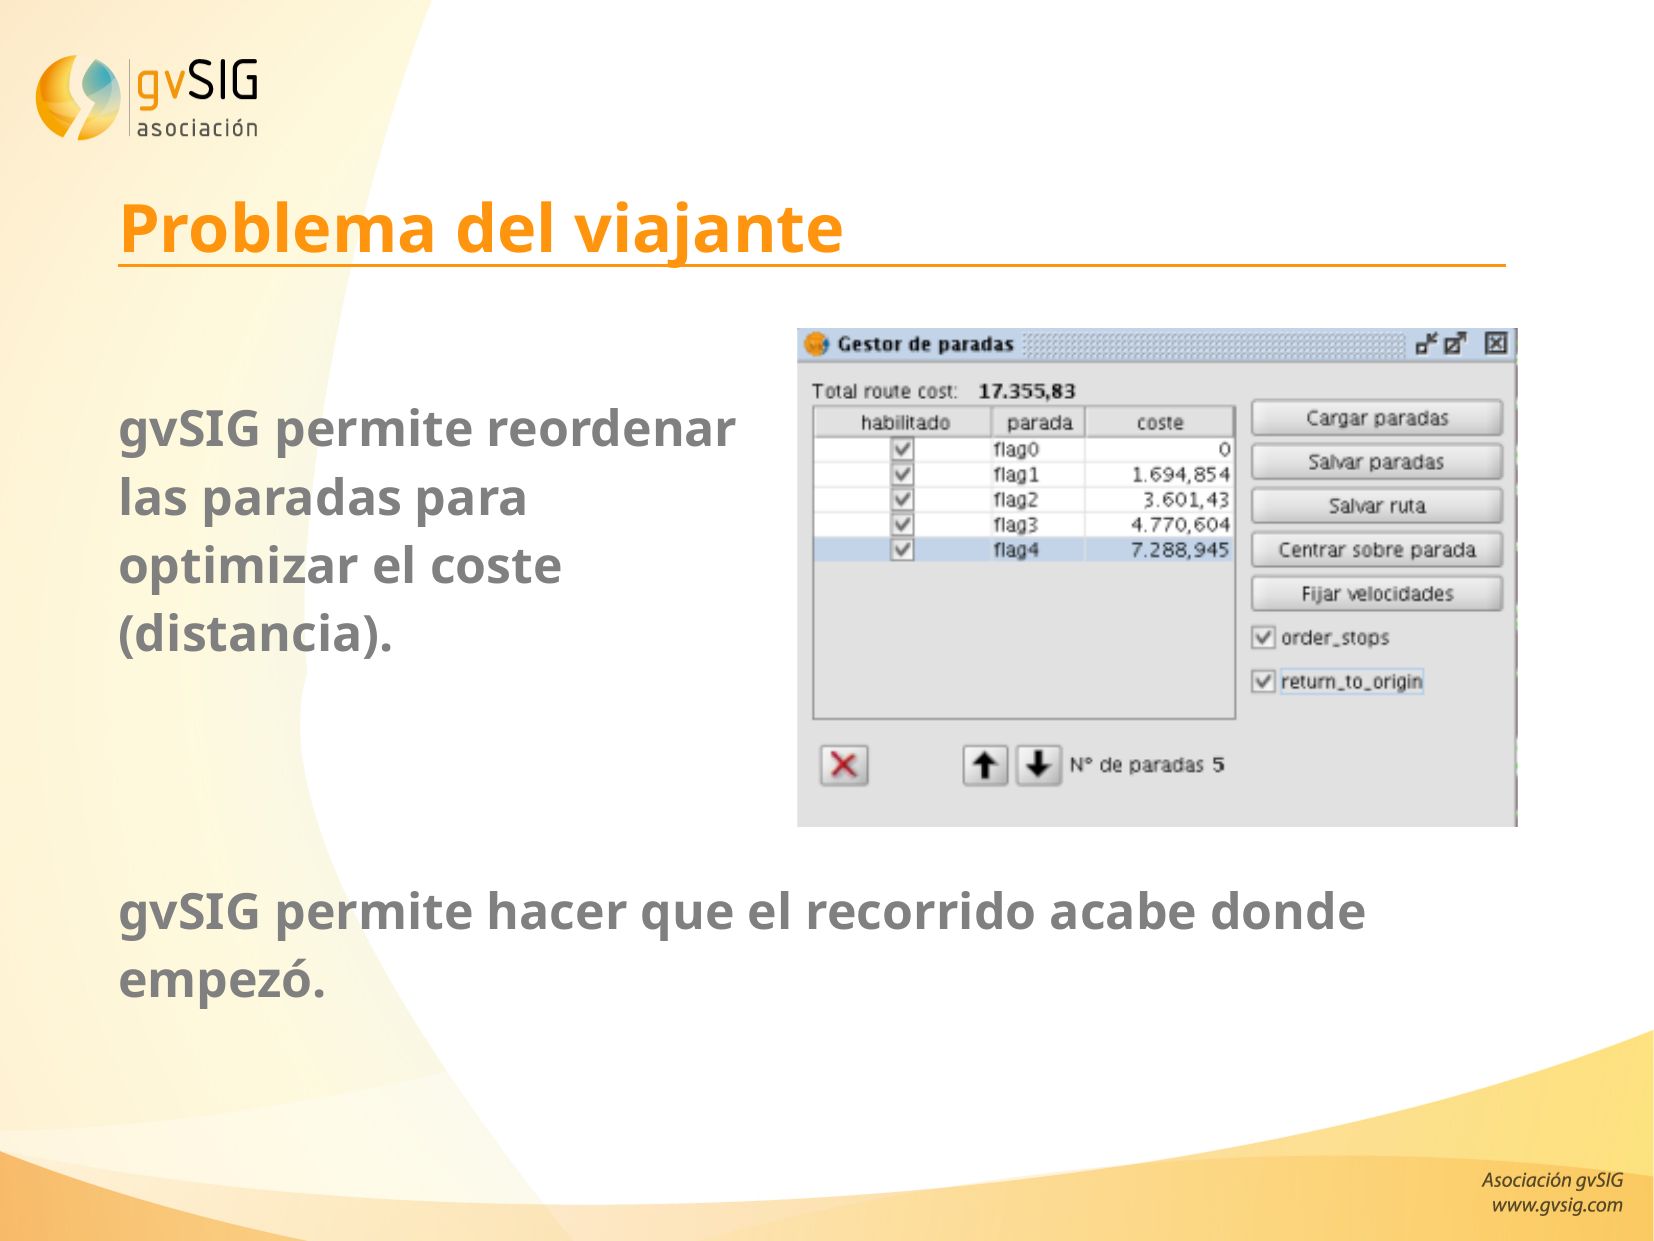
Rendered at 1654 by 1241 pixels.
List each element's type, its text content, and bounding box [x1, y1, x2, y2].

title Problema del viajante [118, 177, 1607, 276]
text_box gvSIG permite hacer que el recorrido acabe donde empezó. [118, 885, 1432, 1003]
picture [0, 0, 1654, 1241]
text_box gvSIG permite reordenar las paradas para optimizar el coste (distancia). [118, 413, 768, 647]
